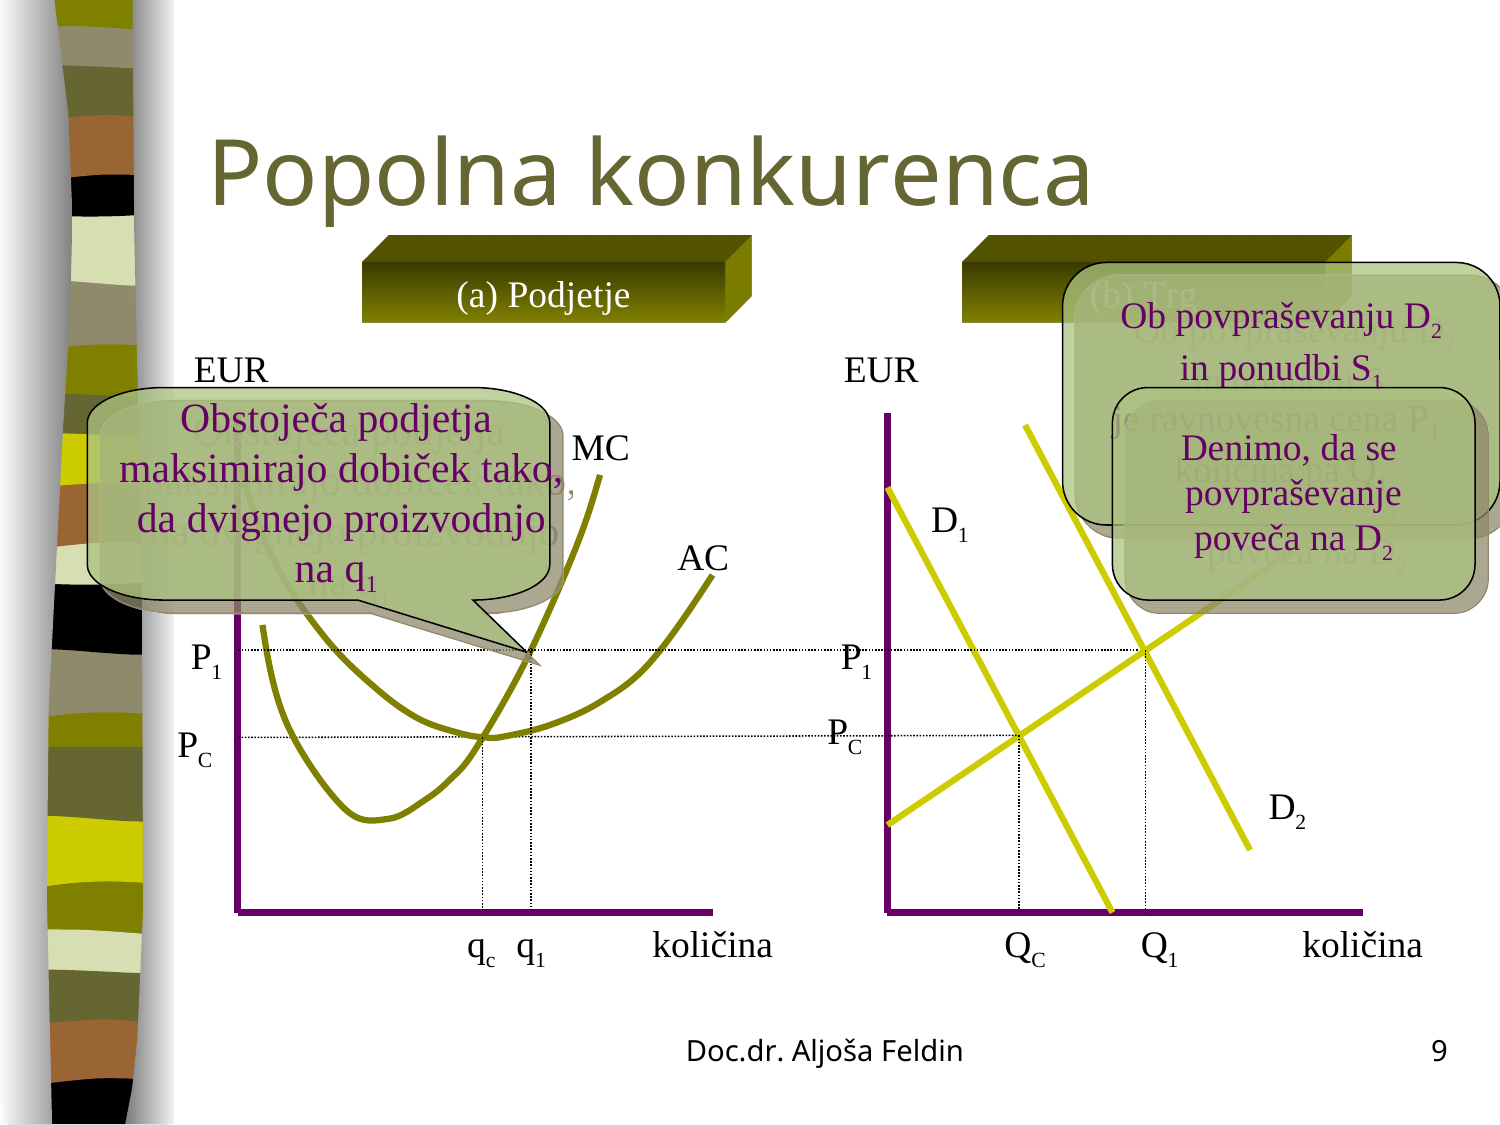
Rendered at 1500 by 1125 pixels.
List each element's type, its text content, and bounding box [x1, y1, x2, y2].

text_box Ob povpraševanju D2 in ponudbi S1 je ravnovesna cena P1 količina pa Q1 [1062, 262, 1500, 526]
text_box Q1 [1126, 912, 1194, 980]
text_box količina [1287, 912, 1500, 973]
text_box QC [987, 912, 1063, 980]
text_box q1 [500, 912, 563, 980]
text_box D1 [899, 487, 1000, 555]
text_box AC [662, 524, 751, 586]
text_box Obstoječa podjetja maksimirajo dobiček tako, da dvignejo proizvodnjo na q1 [87, 387, 550, 653]
text_box Doc.dr. Aljoša Feldin [587, 1025, 1063, 1101]
text_box MC [549, 415, 652, 477]
text_box EUR [799, 337, 963, 398]
title Popolna konkurenca [192, 74, 1468, 263]
text_box PC [812, 699, 888, 767]
text_box D2 [1237, 774, 1338, 842]
text_box P1 [175, 624, 238, 692]
text_box Denimo, da se povpraševanje poveča na D2 [1112, 387, 1476, 601]
text_box P1 [826, 624, 888, 692]
text_box qc [450, 912, 500, 980]
text_box PC [162, 712, 238, 780]
text_box <number> [1149, 1025, 1463, 1101]
text_box EUR [150, 337, 313, 388]
text_box količina [637, 912, 851, 973]
